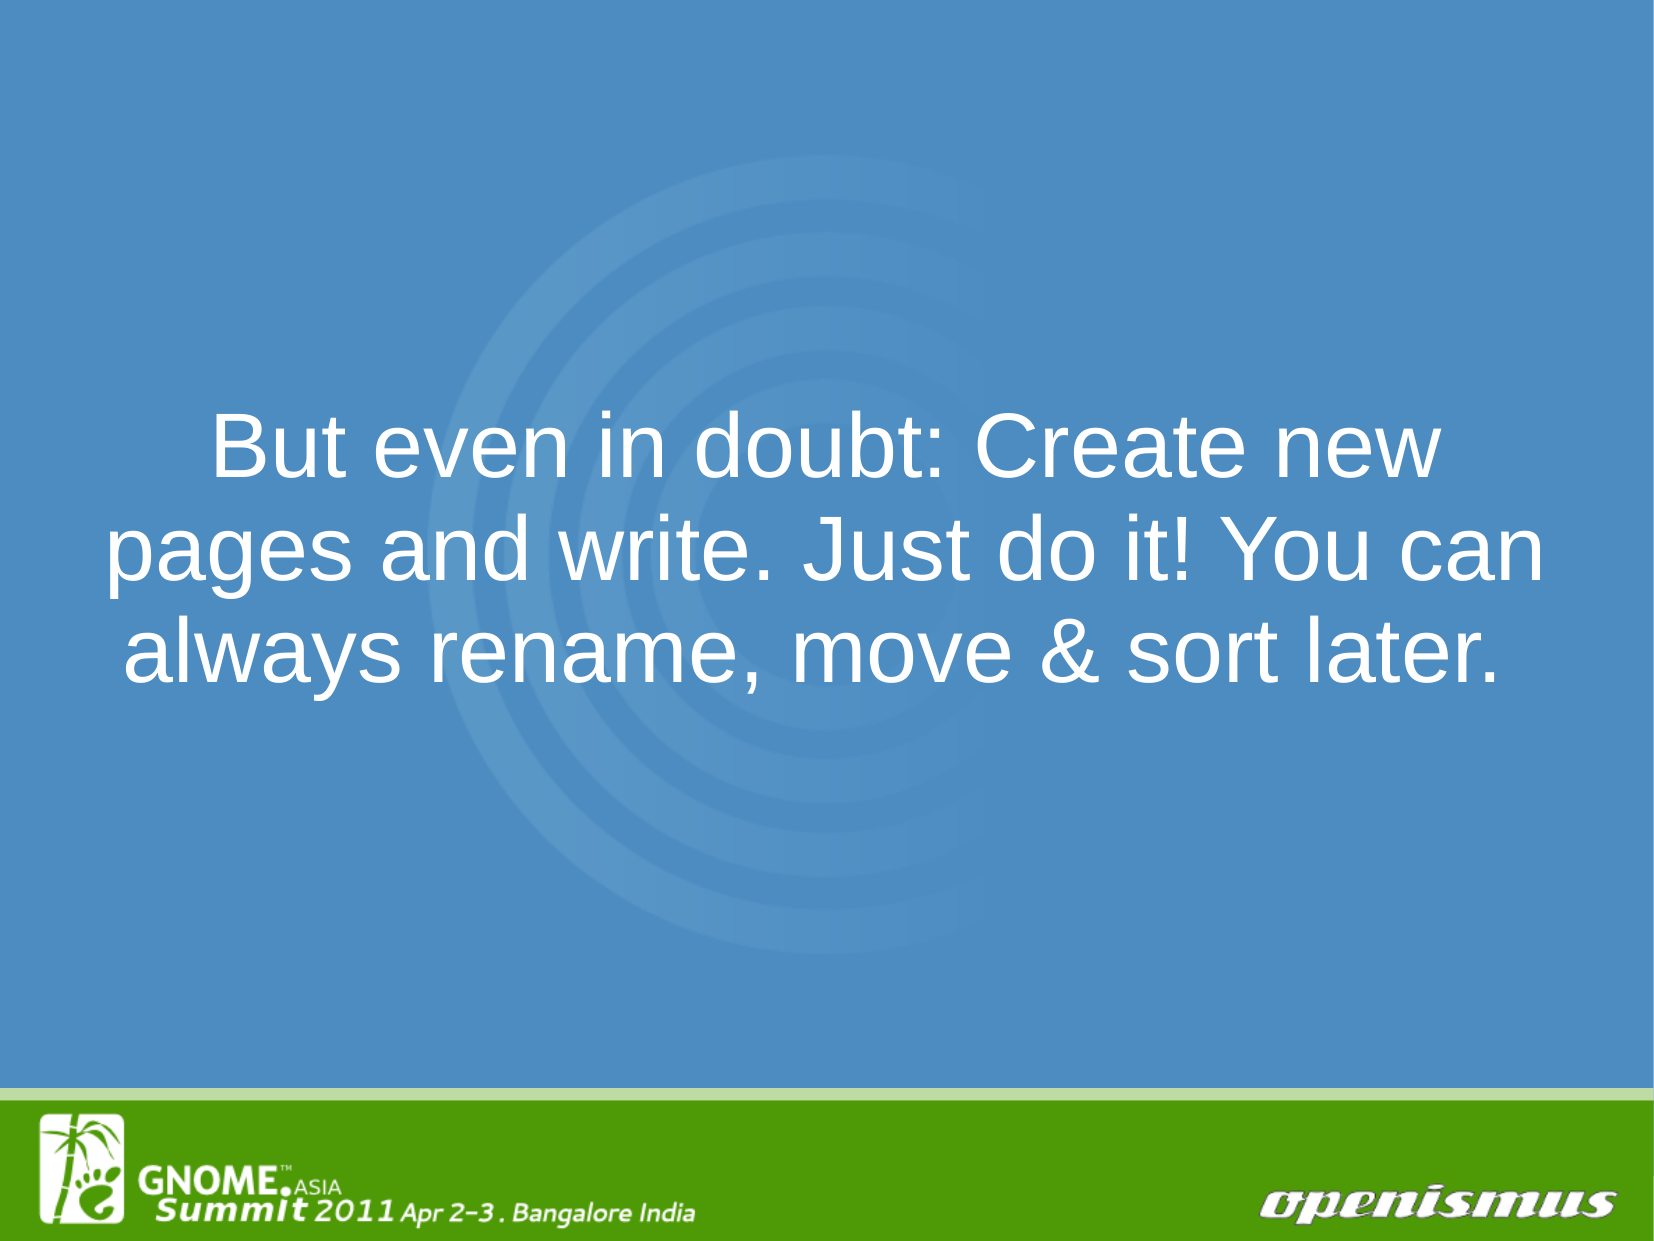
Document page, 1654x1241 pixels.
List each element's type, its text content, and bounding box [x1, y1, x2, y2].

title But even in doubt: Create new pages and write. Just do it! You can always rename, move & sort later. [82, 394, 1571, 703]
picture [0, 0, 1654, 1241]
